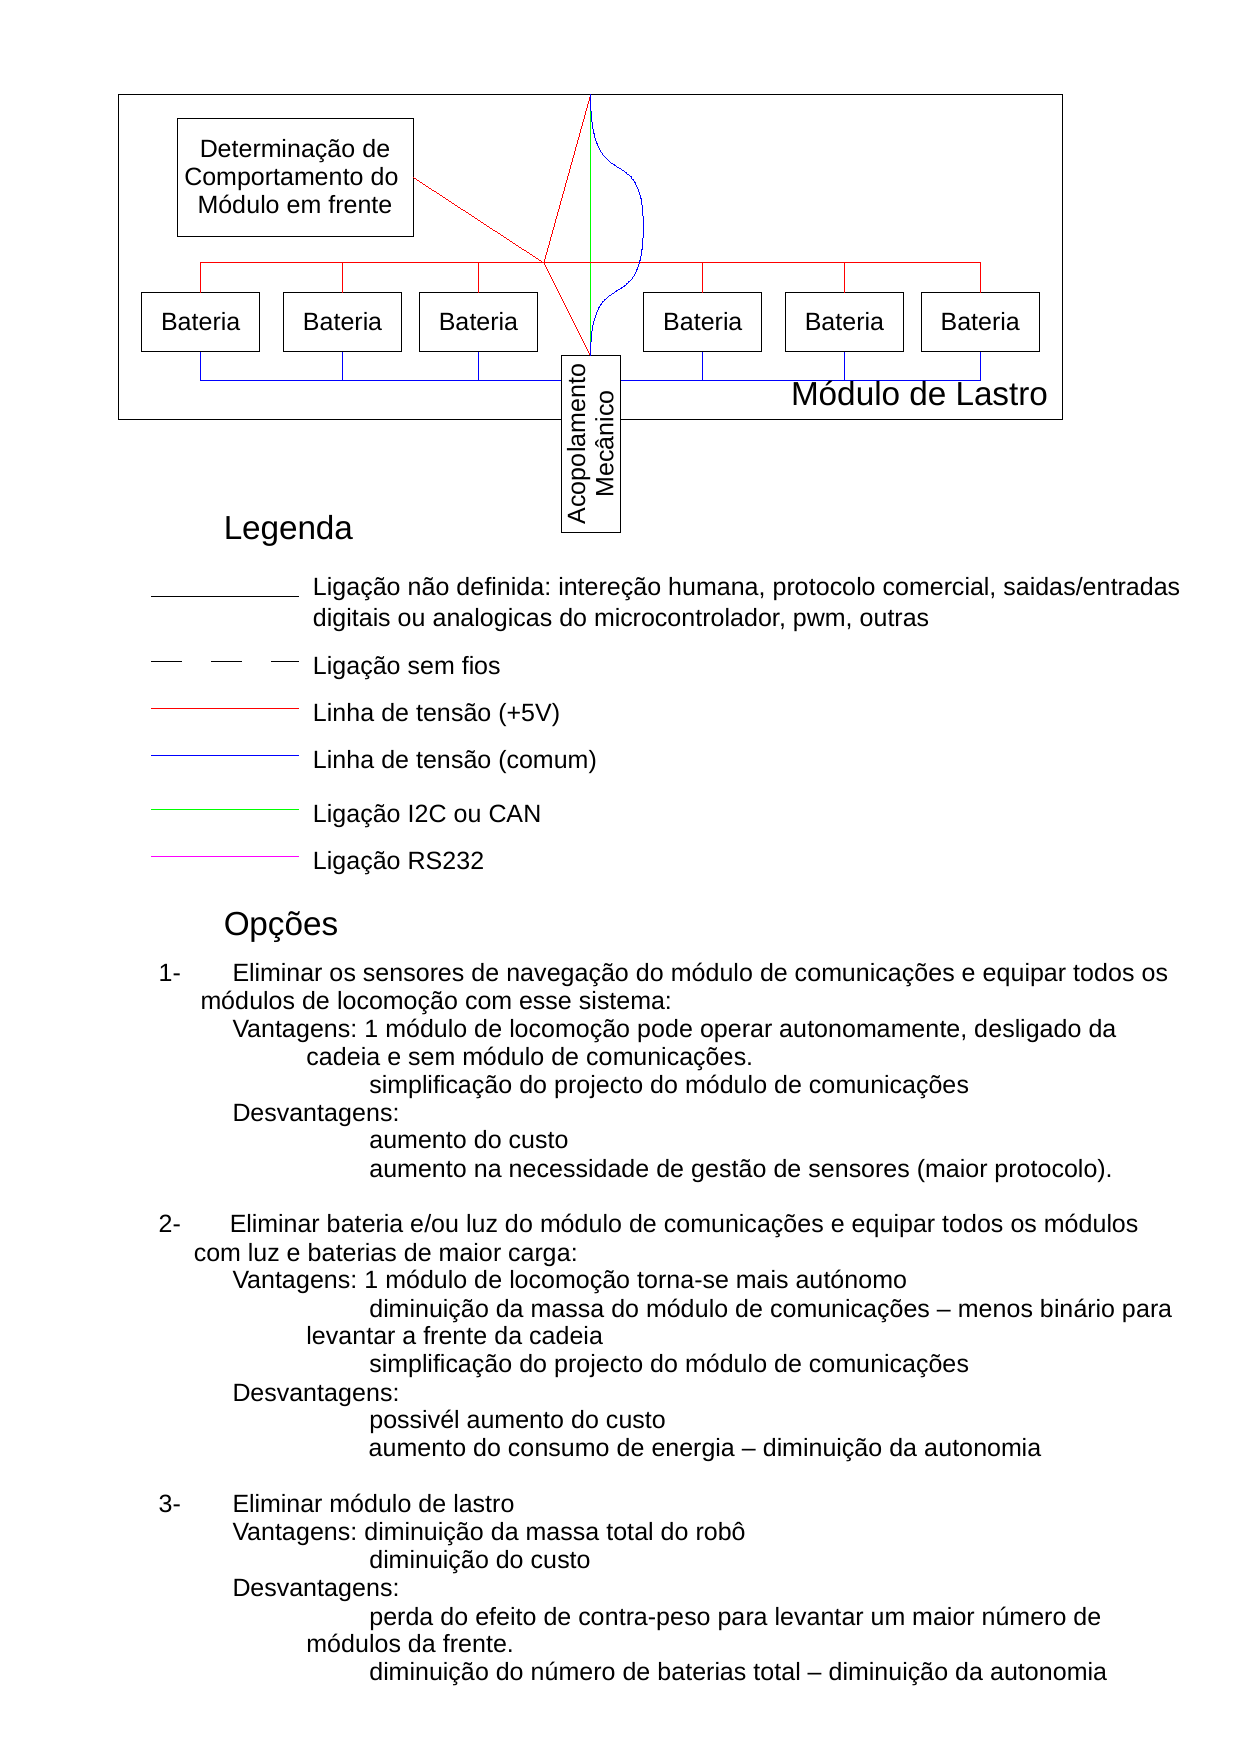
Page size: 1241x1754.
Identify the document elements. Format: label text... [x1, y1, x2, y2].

text_box Bateria [141, 292, 260, 352]
text_box Bateria [283, 292, 402, 352]
text_box Acopolamento Mecânico [561, 355, 621, 533]
text_box 1- Eliminar os sensores de navegação do módulo de comunicações e equipar todos os módulos de locomoção com esse sistema: Vantagens: 1 módulo de locomoção pode operar autonomamente, desligado da cadeia e sem módulo de comunicações. simplificação do projecto do módulo de comunicações Desvantagens: aumento do custo aumento na necessidade de gestão de sensores (maior protocolo). 2- Eliminar bateria e/ou luz do módulo de comunicações e equipar todos os módulos com luz e baterias de maior carga: Vantagens: 1 módulo de locomoção torna-se mais autónomo diminuição da massa do módulo de comunicações – menos binário para levantar a frente da cadeia simplificação do projecto do módulo de comunicações Desvantagens: possivél aumento do custo aumento do consumo de energia – diminuição da autonomia 3- Eliminar módulo de lastro Vantagens: diminuição da massa total do robô diminuição do custo Desvantagens: perda do efeito de contra-peso para levantar um maior número de módulos da frente. diminuição do número de baterias total – diminuição da autonomia [143, 950, 1191, 1694]
text_box Módulo de Lastro [591, 94, 1063, 420]
text_box Bateria [643, 292, 762, 352]
text_box Bateria [921, 292, 1040, 352]
text_box Bateria [785, 292, 904, 352]
text_box Determinação de Comportamento do Módulo em frente [177, 118, 414, 237]
text_box Módulo de Lastro [118, 94, 590, 420]
text_box Opções [208, 897, 354, 950]
text_box Bateria [419, 292, 538, 352]
text_box Legenda [208, 502, 369, 555]
